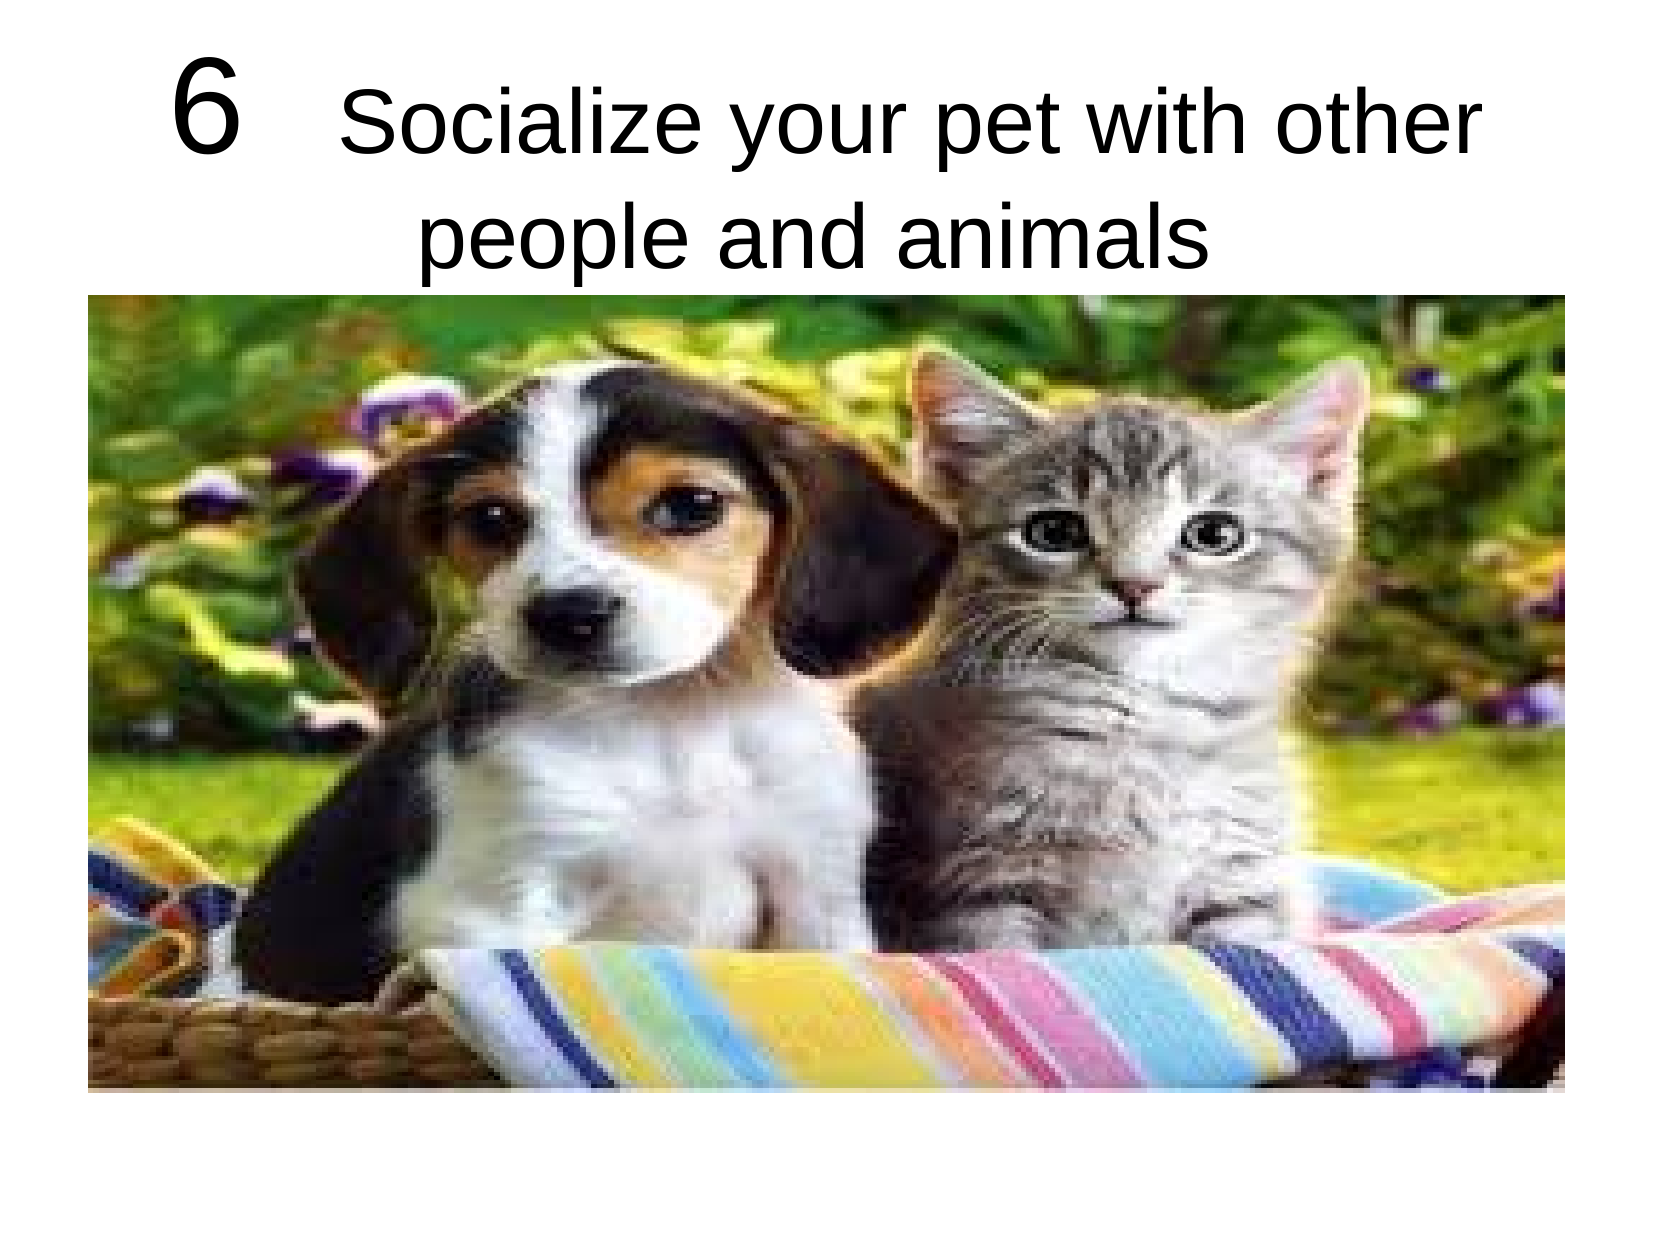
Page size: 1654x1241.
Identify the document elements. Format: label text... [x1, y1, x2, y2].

picture [88, 295, 1565, 1093]
title 6 Socialize your pet with other people and animals [82, 17, 1571, 289]
